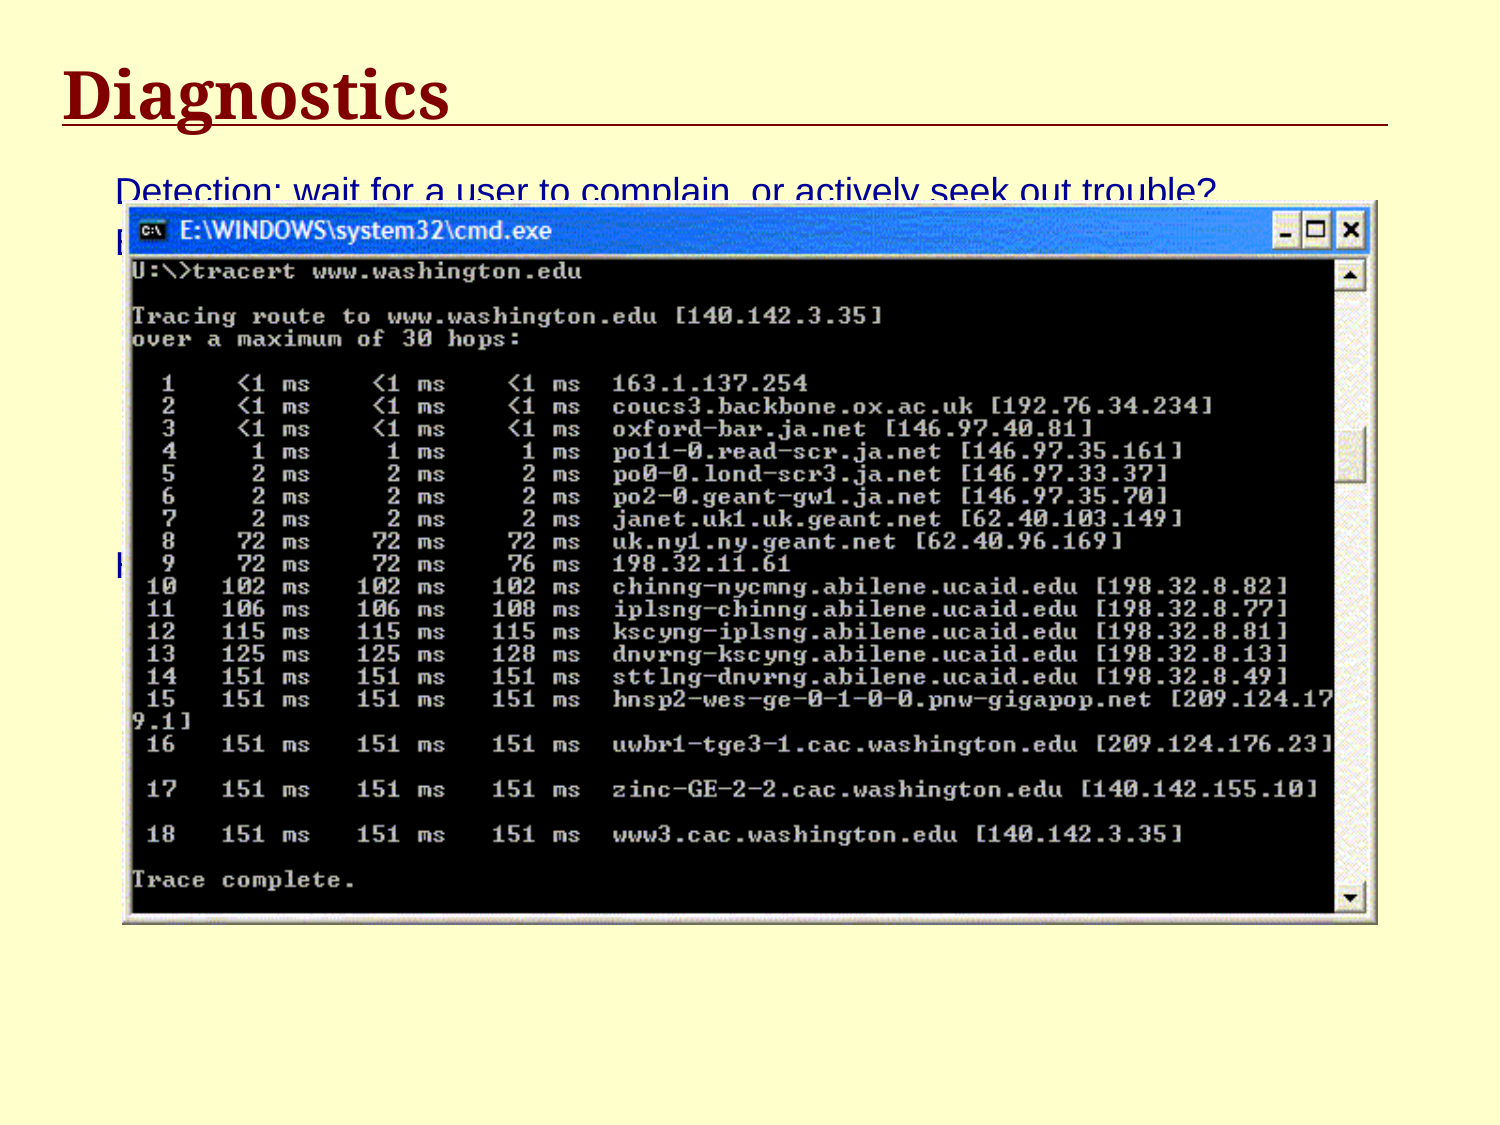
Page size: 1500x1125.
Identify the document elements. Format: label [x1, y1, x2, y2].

picture [122, 200, 1378, 925]
